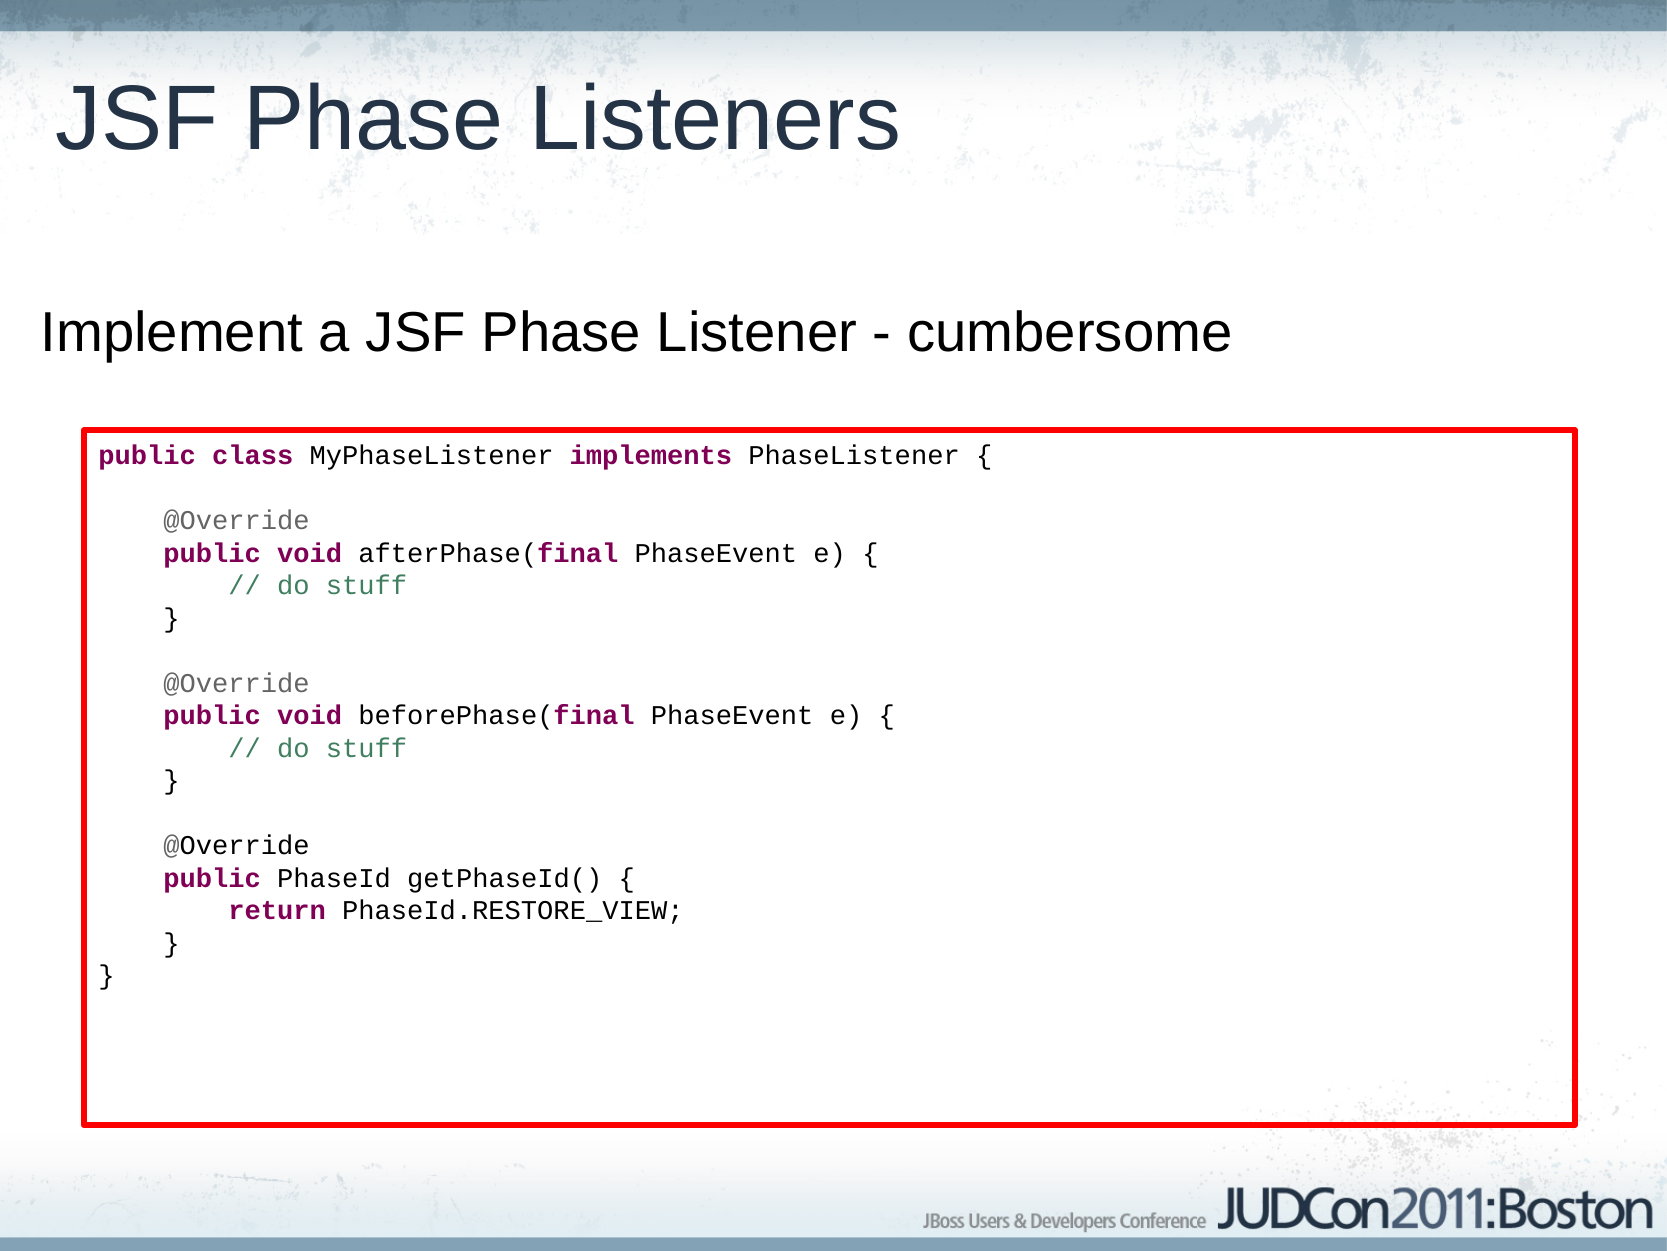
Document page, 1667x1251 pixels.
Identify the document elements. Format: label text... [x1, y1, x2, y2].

text_box public class MyPhaseListener implements PhaseListener { @Override public void afterPhase(final PhaseEvent e) { // do stuff } @Override public void beforePhase(final PhaseEvent e) { // do stuff } @Override public PhaseId getPhaseId() { return PhaseId.RESTORE_VIEW; } } [83, 430, 1576, 1126]
list Implement a JSF Phase Listener - cumbersome [40, 300, 1622, 438]
picture [0, 0, 1667, 1251]
title JSF Phase Listeners [40, 50, 1627, 216]
